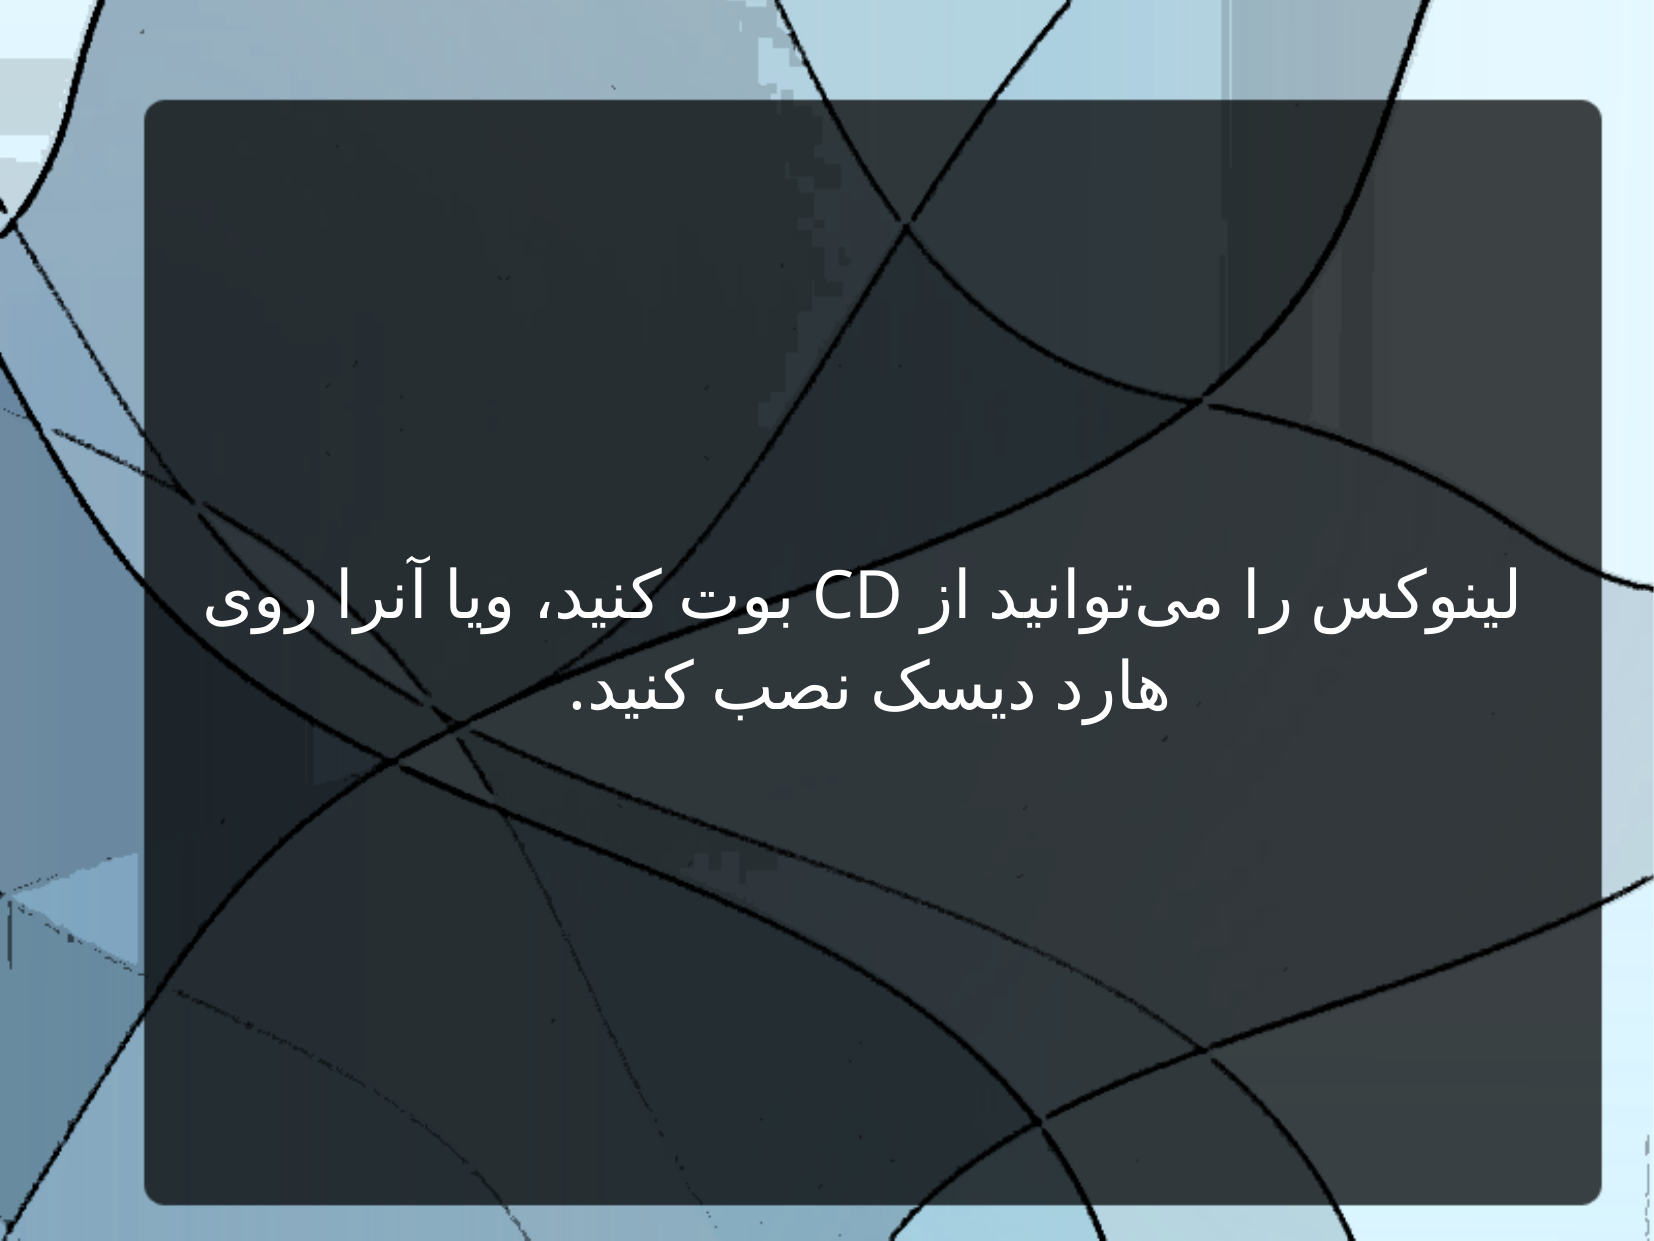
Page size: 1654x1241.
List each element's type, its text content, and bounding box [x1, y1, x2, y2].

picture [0, 0, 1654, 1241]
subtitle لینوکس را می‌توانید از CD بوت کنید، ویا آنرا روی هارد دیسک نصب کنید. [159, 115, 1583, 1161]
